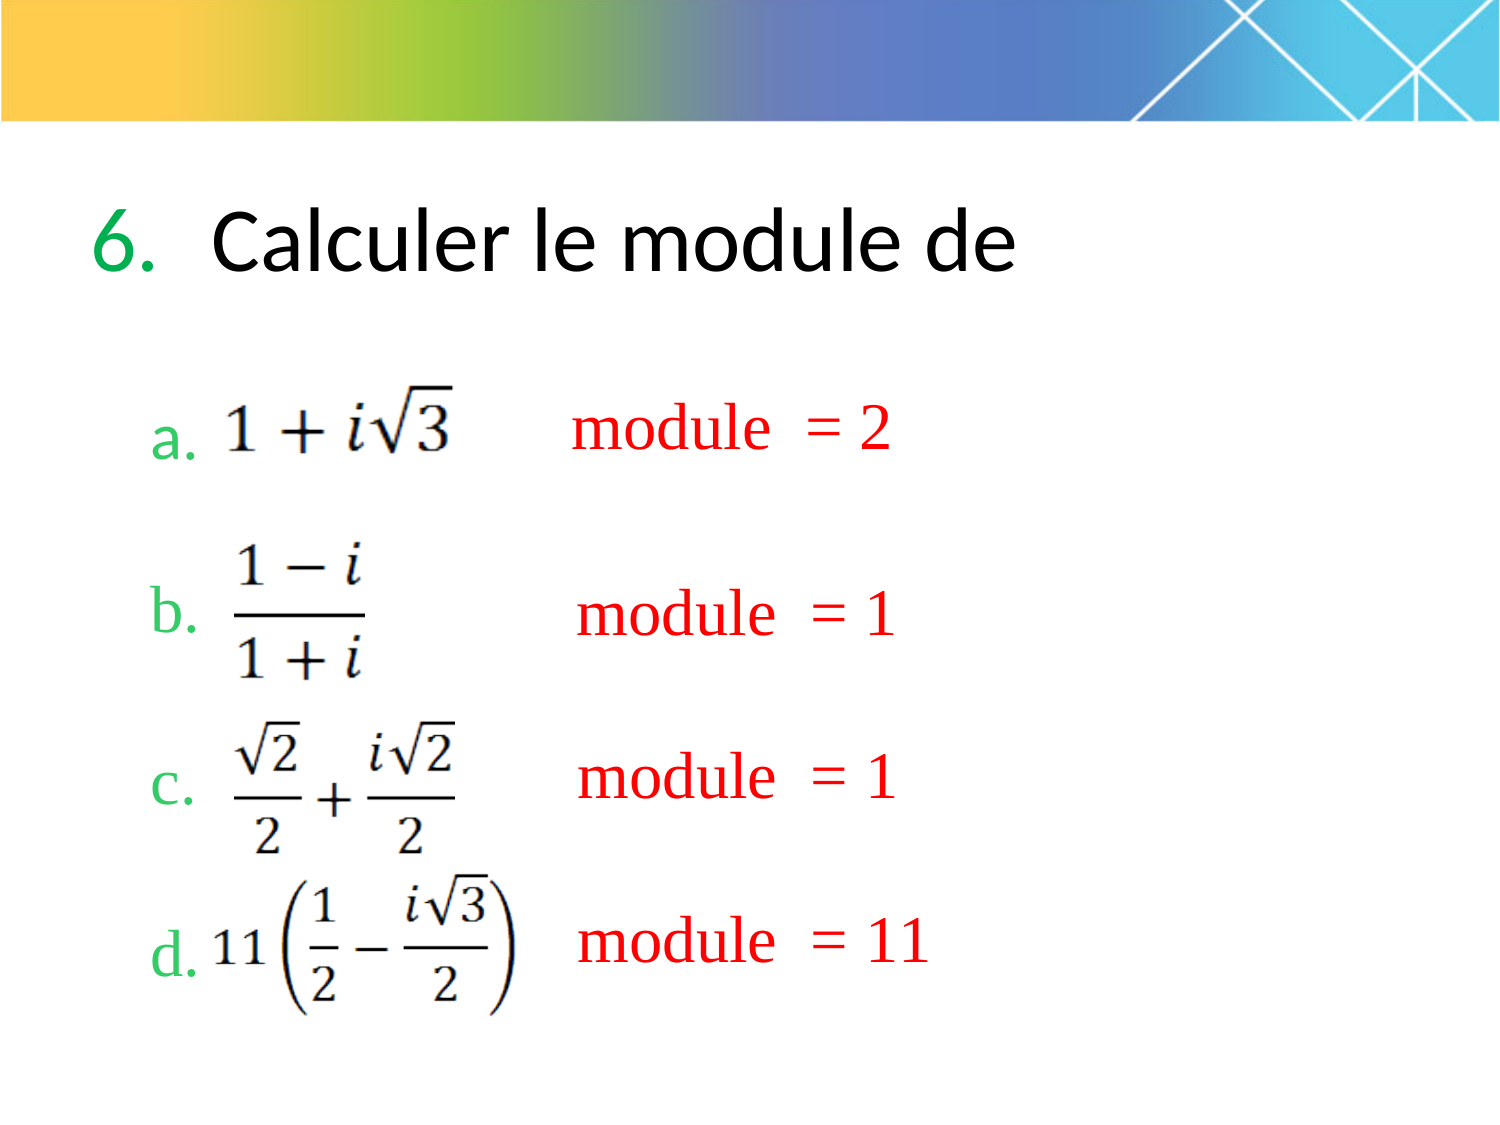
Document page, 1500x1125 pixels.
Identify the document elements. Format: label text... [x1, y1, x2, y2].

text_box a. b. c. d. [135, 385, 821, 998]
text_box module = 11 [562, 888, 1430, 984]
picture [222, 374, 456, 469]
picture [234, 538, 365, 683]
text_box module = 2 [556, 374, 1424, 471]
title Calculer le module de [75, 163, 1426, 305]
text_box module = 1 [562, 724, 1430, 820]
picture [0, 0, 1500, 123]
text_box module = 1 [561, 560, 1430, 657]
picture [234, 714, 455, 856]
picture [210, 867, 520, 1020]
